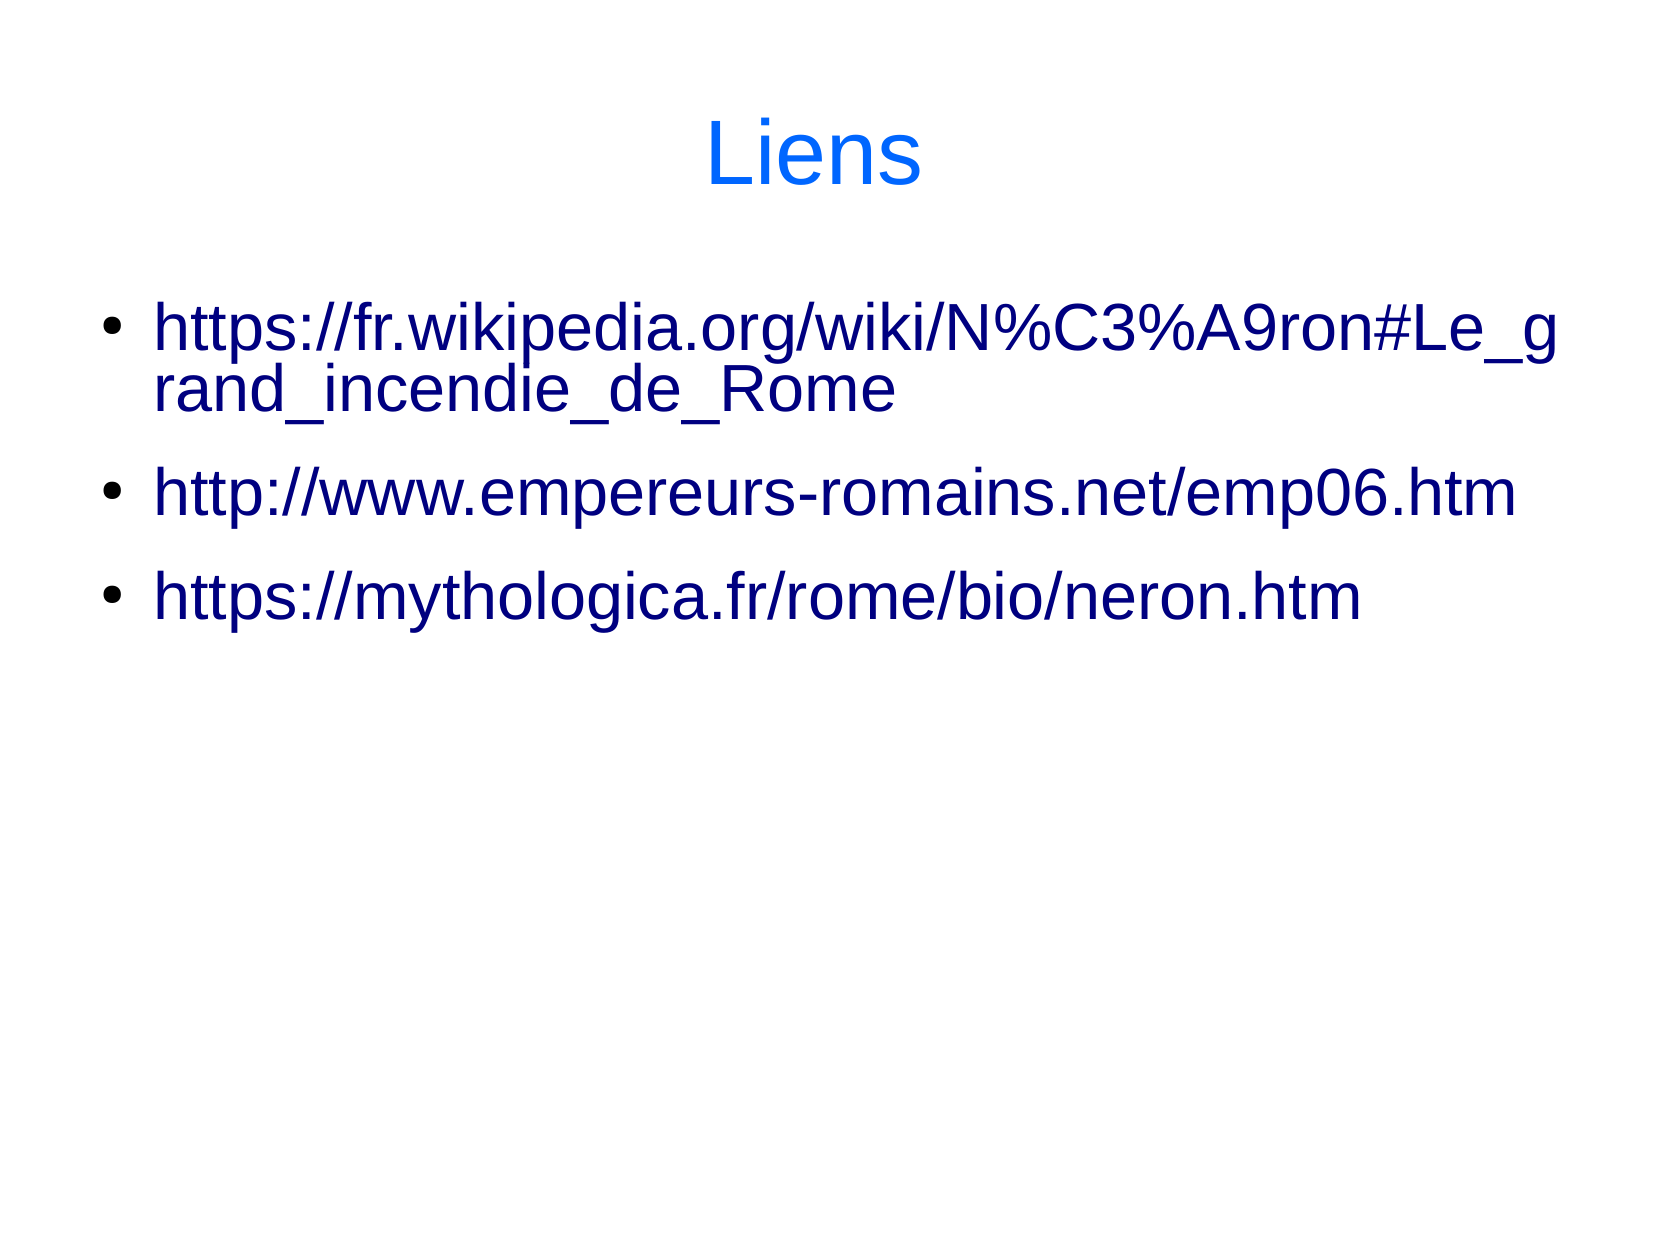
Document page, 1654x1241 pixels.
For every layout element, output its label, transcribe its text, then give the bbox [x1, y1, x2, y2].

title Liens [82, 49, 1571, 257]
list https://fr.wikipedia.org/wiki/N%C3%A9ron#Le_grand_incendie_de_Rome http://www.empereurs-romains.net/emp06.htm https://mythologica.fr/rome/bio/neron.htm [82, 290, 1571, 1109]
